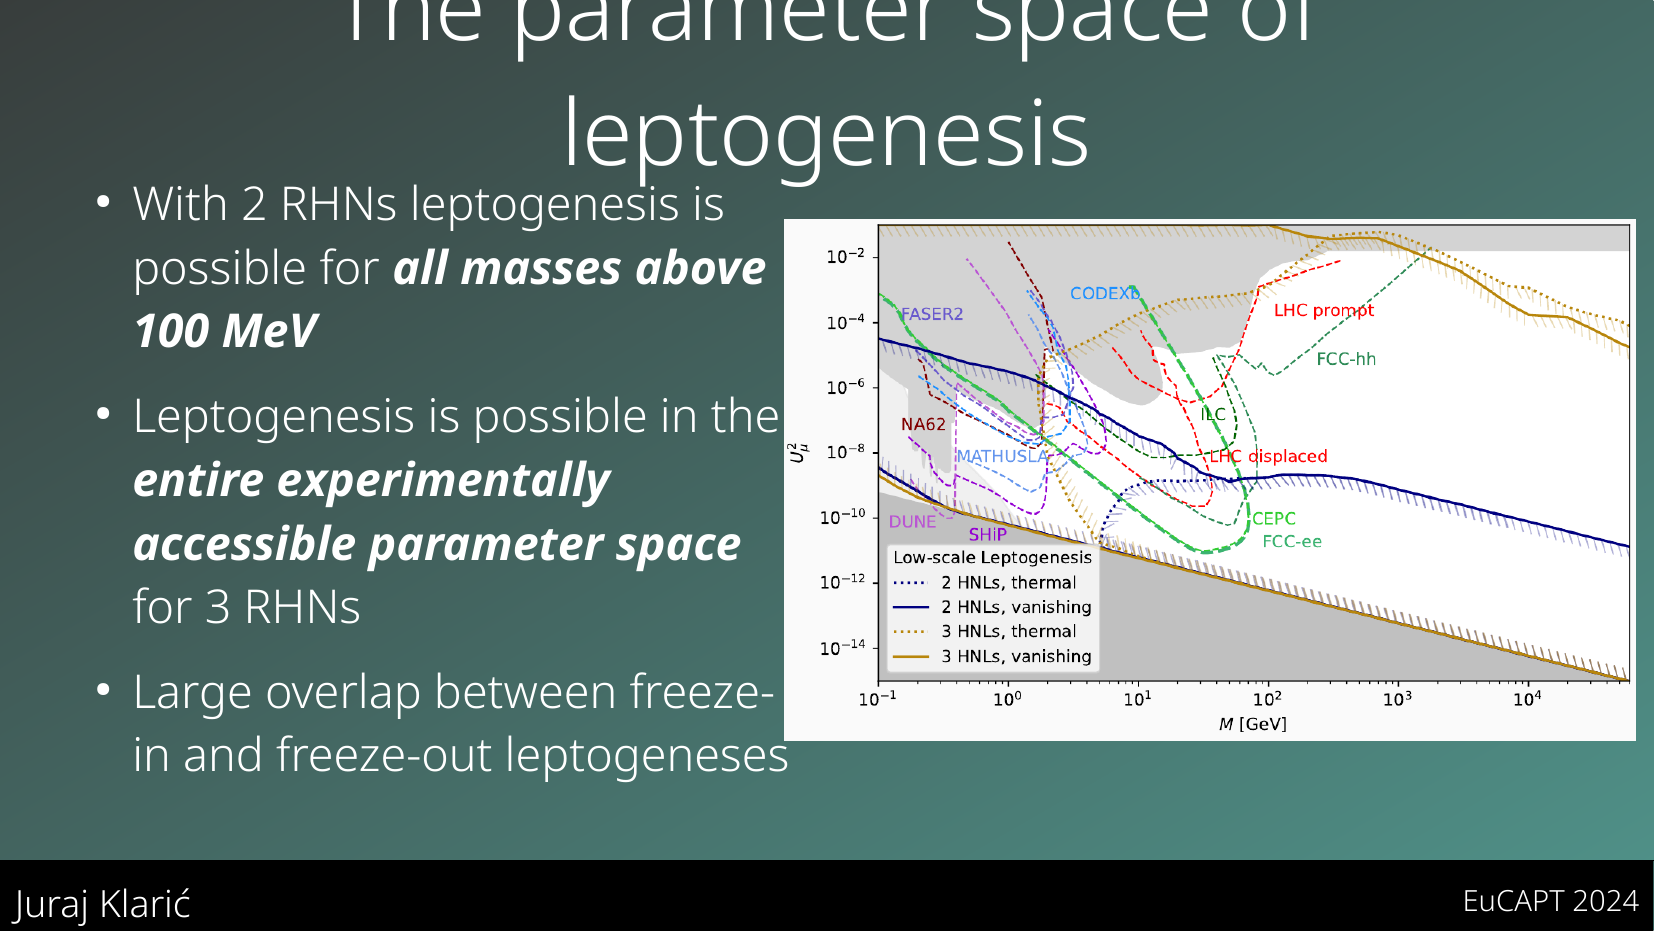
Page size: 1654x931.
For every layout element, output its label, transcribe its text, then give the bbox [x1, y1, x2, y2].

picture [784, 219, 1636, 741]
title The parameter space of leptogenesis [82, 0, 1571, 146]
text_box Juraj Klarić [0, 870, 350, 923]
text_box [0, 860, 1654, 931]
list With 2 RHNs leptogenesis is possible for all masses above 100 MeV Leptogenesis is possible in the entire experimentally accessible parameter space for 3 RHNs Large overlap between freeze-in and freeze-out leptogeneses [82, 170, 809, 789]
text_box EuCAPT 2024 [1447, 872, 1654, 917]
